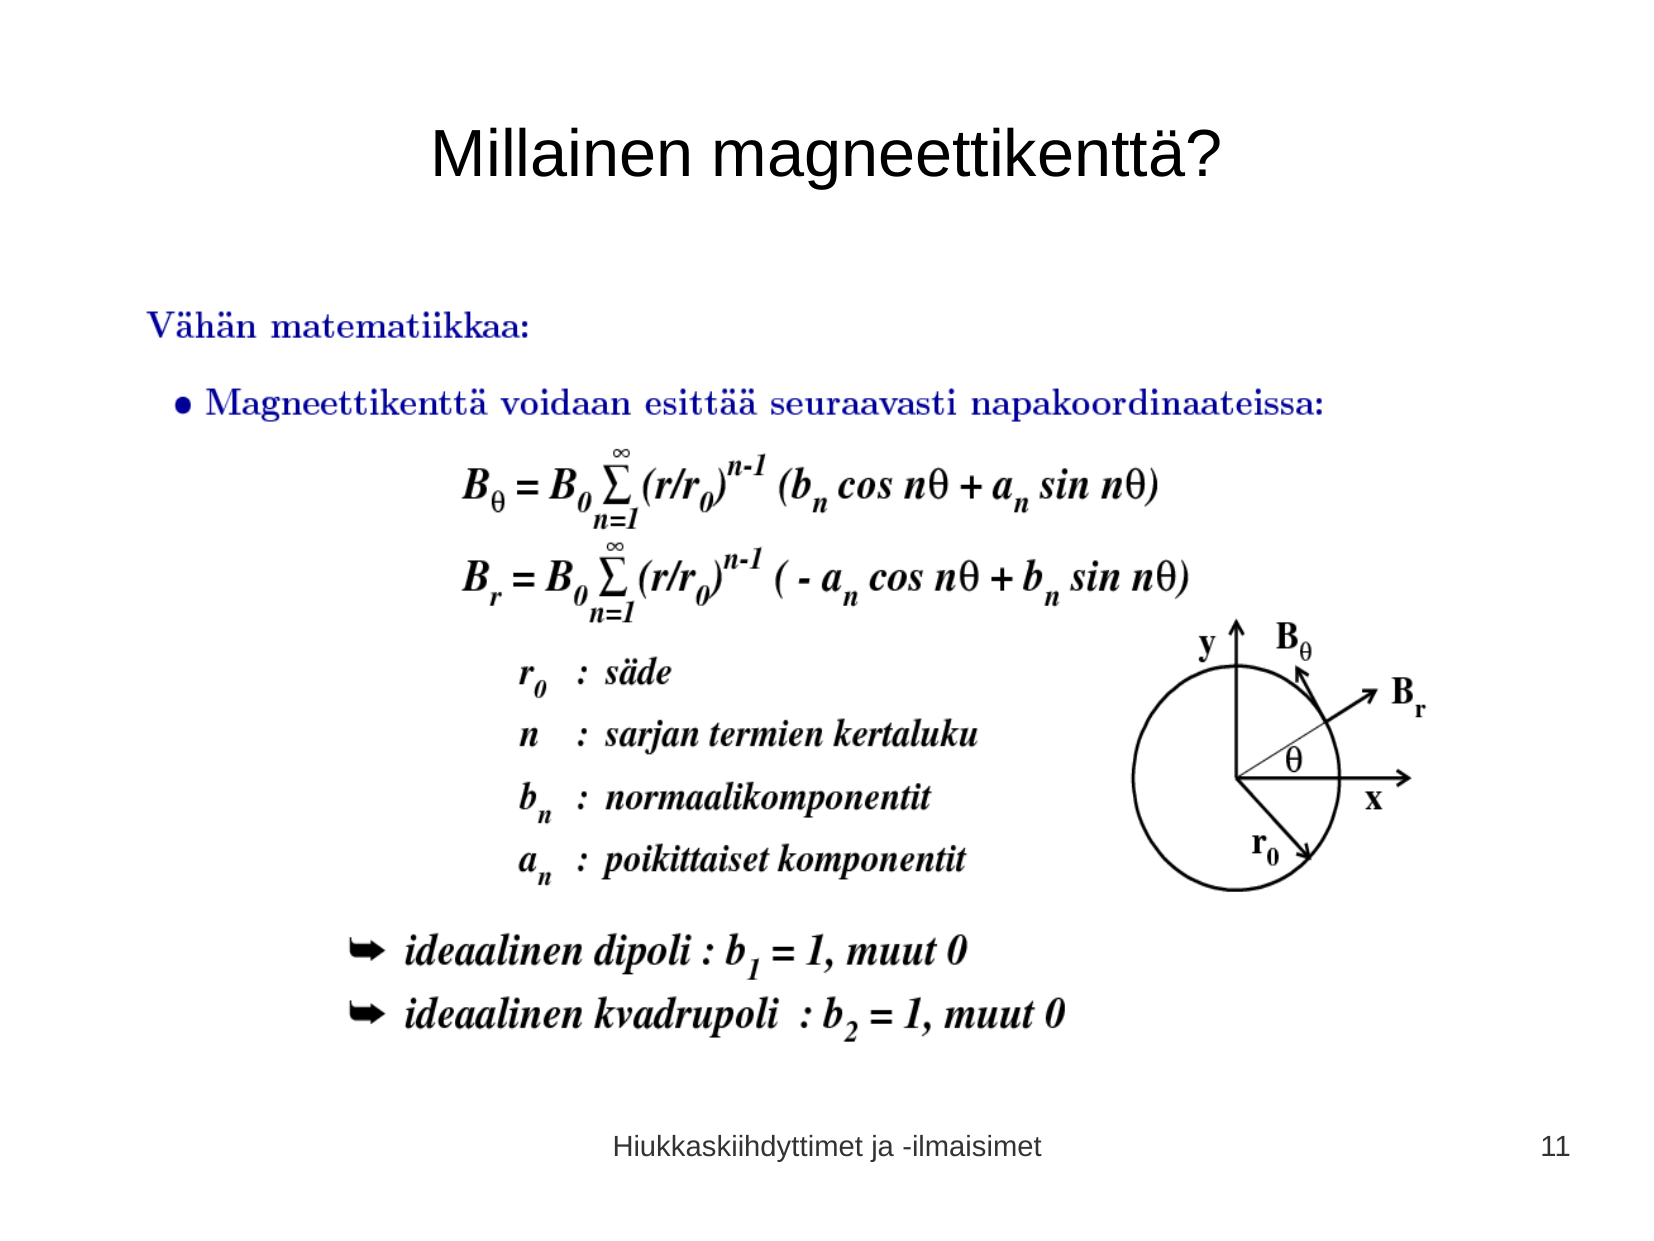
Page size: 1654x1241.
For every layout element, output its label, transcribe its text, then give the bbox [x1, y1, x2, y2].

picture [59, 272, 1527, 1063]
title Millainen magneettikenttä? [82, 49, 1571, 257]
